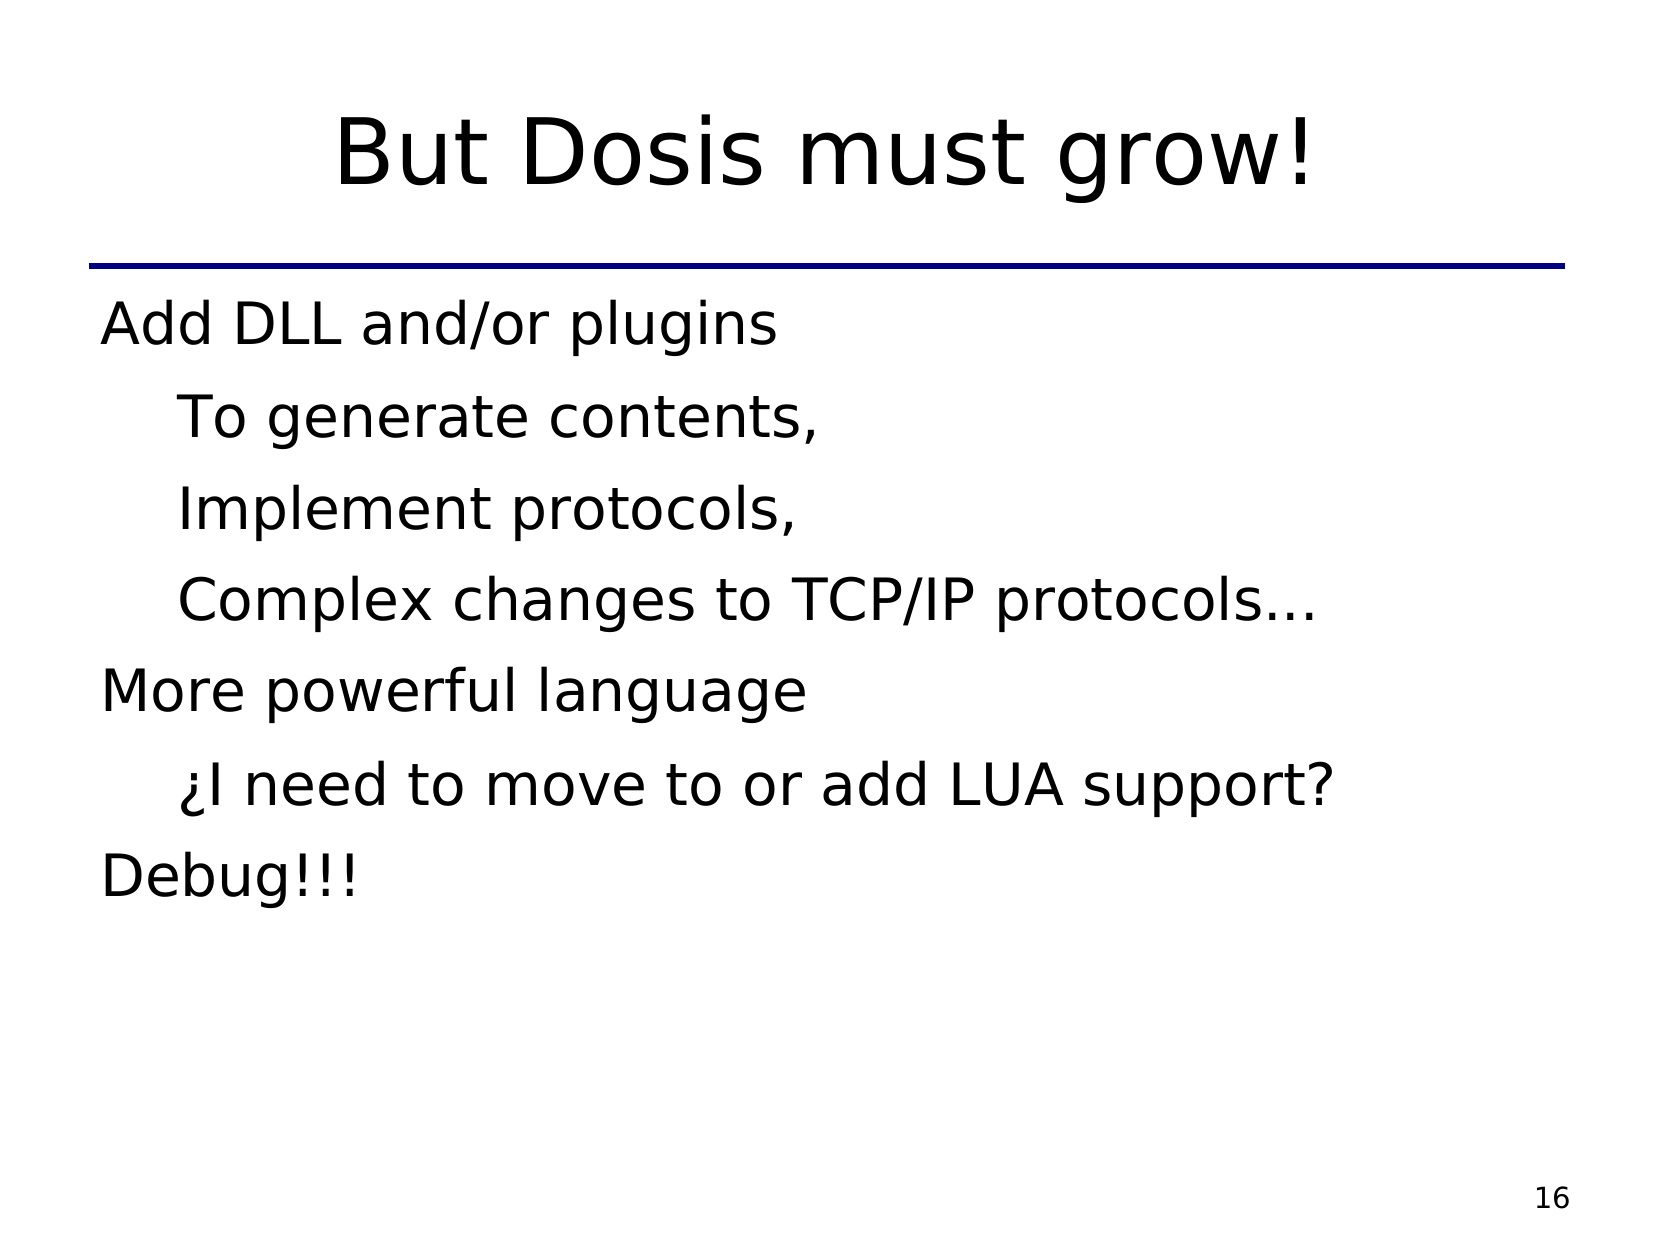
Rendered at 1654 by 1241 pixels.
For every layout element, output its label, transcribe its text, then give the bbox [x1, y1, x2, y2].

list Add DLL and/or plugins To generate contents, Implement protocols, Complex changes to TCP/IP protocols... More powerful language ¿I need to move to or add LUA support? Debug!!! [82, 290, 1571, 1094]
title But Dosis must grow! [82, 49, 1571, 257]
